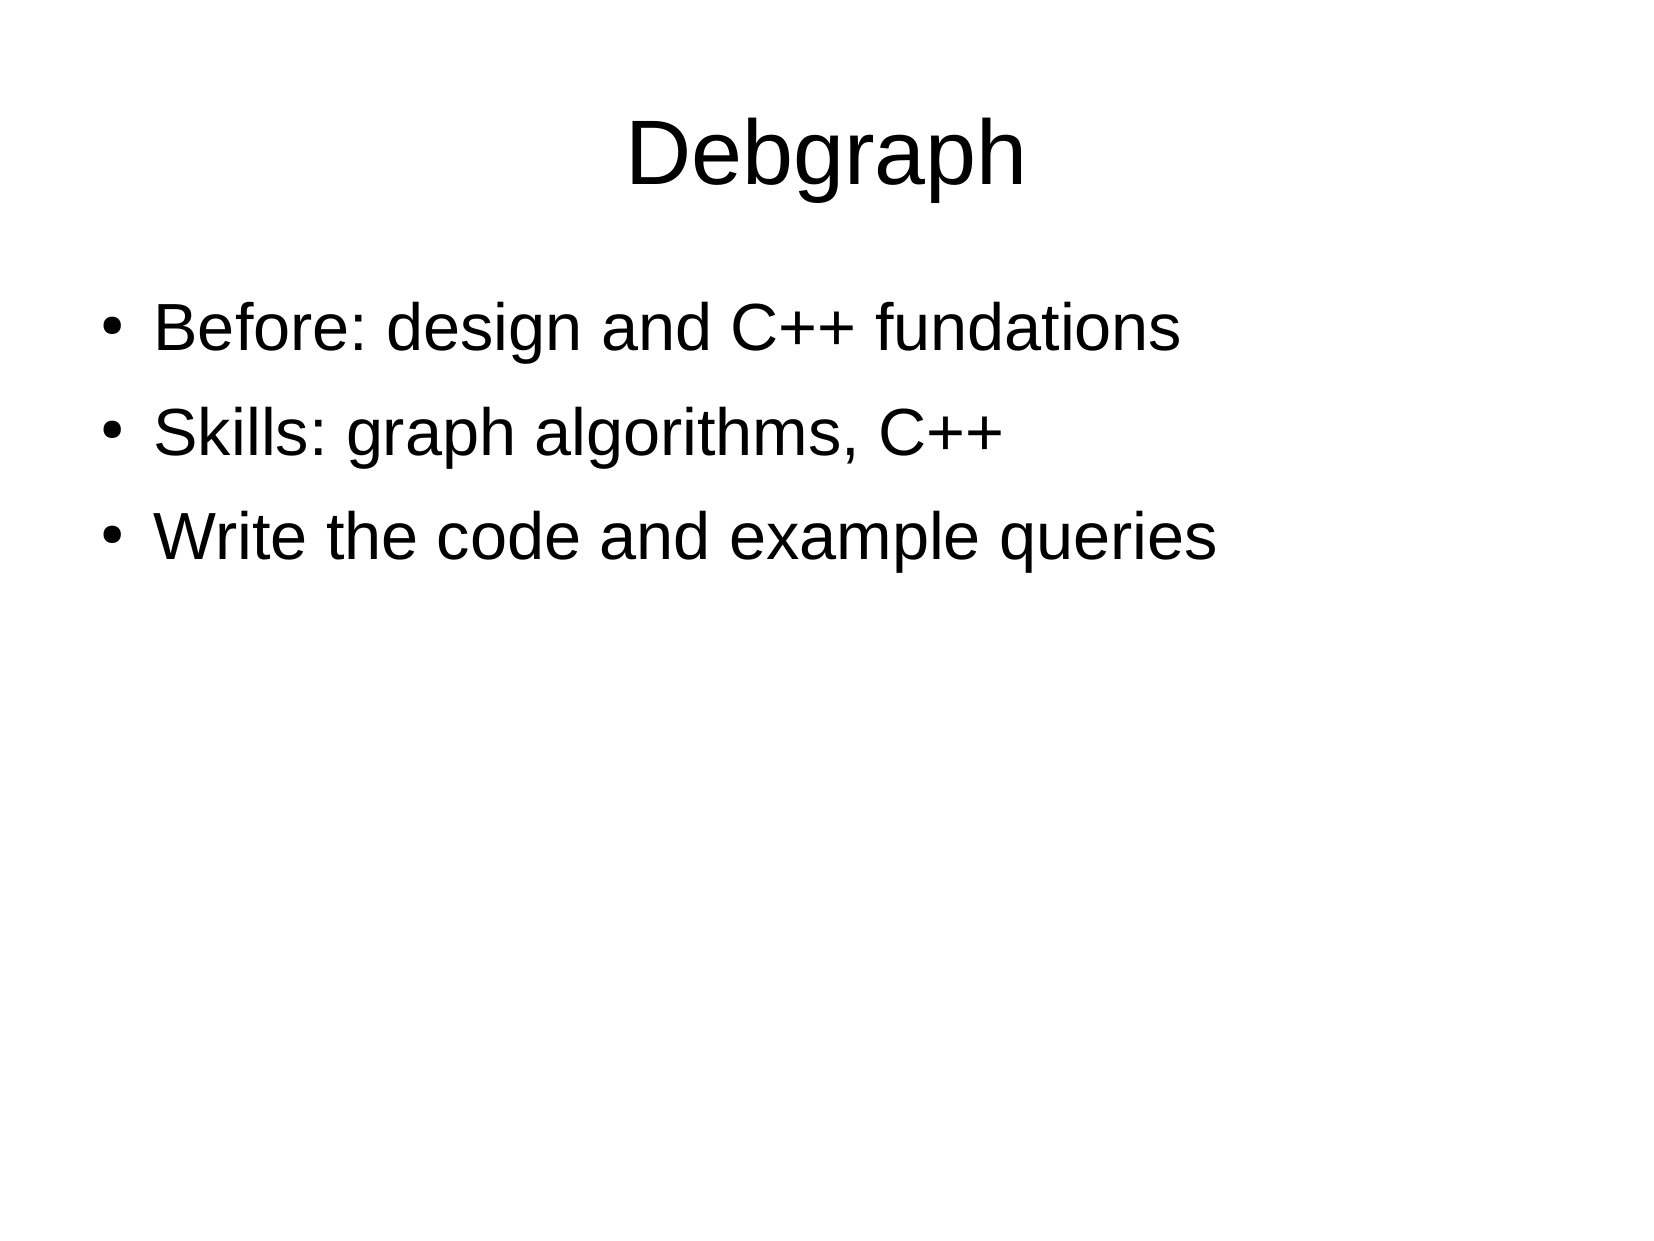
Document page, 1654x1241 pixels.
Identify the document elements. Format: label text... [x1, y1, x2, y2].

list Before: design and C++ fundations Skills: graph algorithms, C++ Write the code and example queries [82, 290, 1571, 1109]
title Debgraph [82, 49, 1571, 257]
